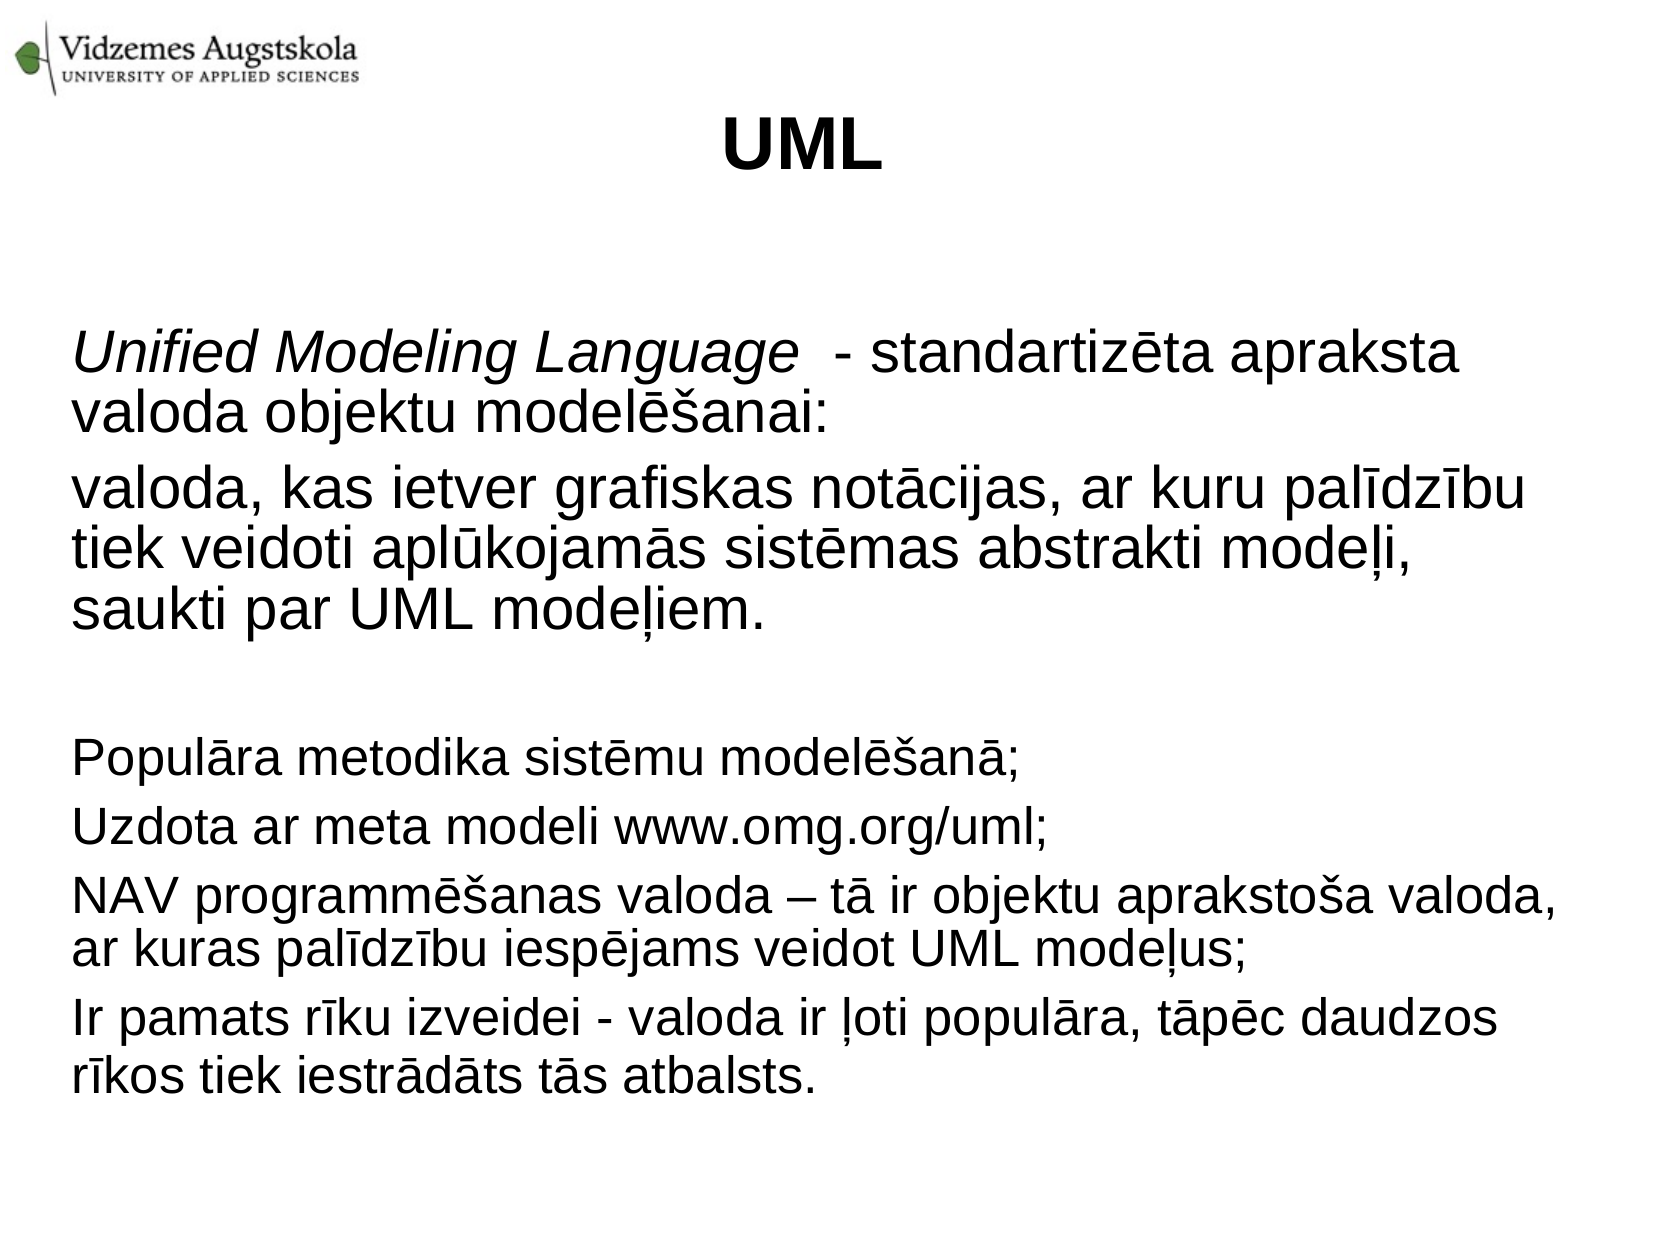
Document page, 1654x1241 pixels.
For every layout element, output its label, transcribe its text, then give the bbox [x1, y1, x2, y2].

list Unified Modeling Language - standartizēta apraksta valoda objektu modelēšanai: valoda, kas ietver grafiskas notācijas, ar kuru palīdzību tiek veidoti aplūkojamās sistēmas abstrakti modeļi, saukti par UML modeļiem. Populāra metodika sistēmu modelēšanā; Uzdota ar meta modeli www.omg.org/uml; NAV programmēšanas valoda – tā ir objektu aprakstoša valoda, ar kuras palīdzību iespējams veidot UML modeļus; Ir pamats rīku izveidei - valoda ir ļoti populāra, tāpēc daudzos rīkos tiek iestrādāts tās atbalsts. [71, 236, 1570, 1107]
title UML [94, 96, 1512, 195]
picture [5, 2, 368, 113]
